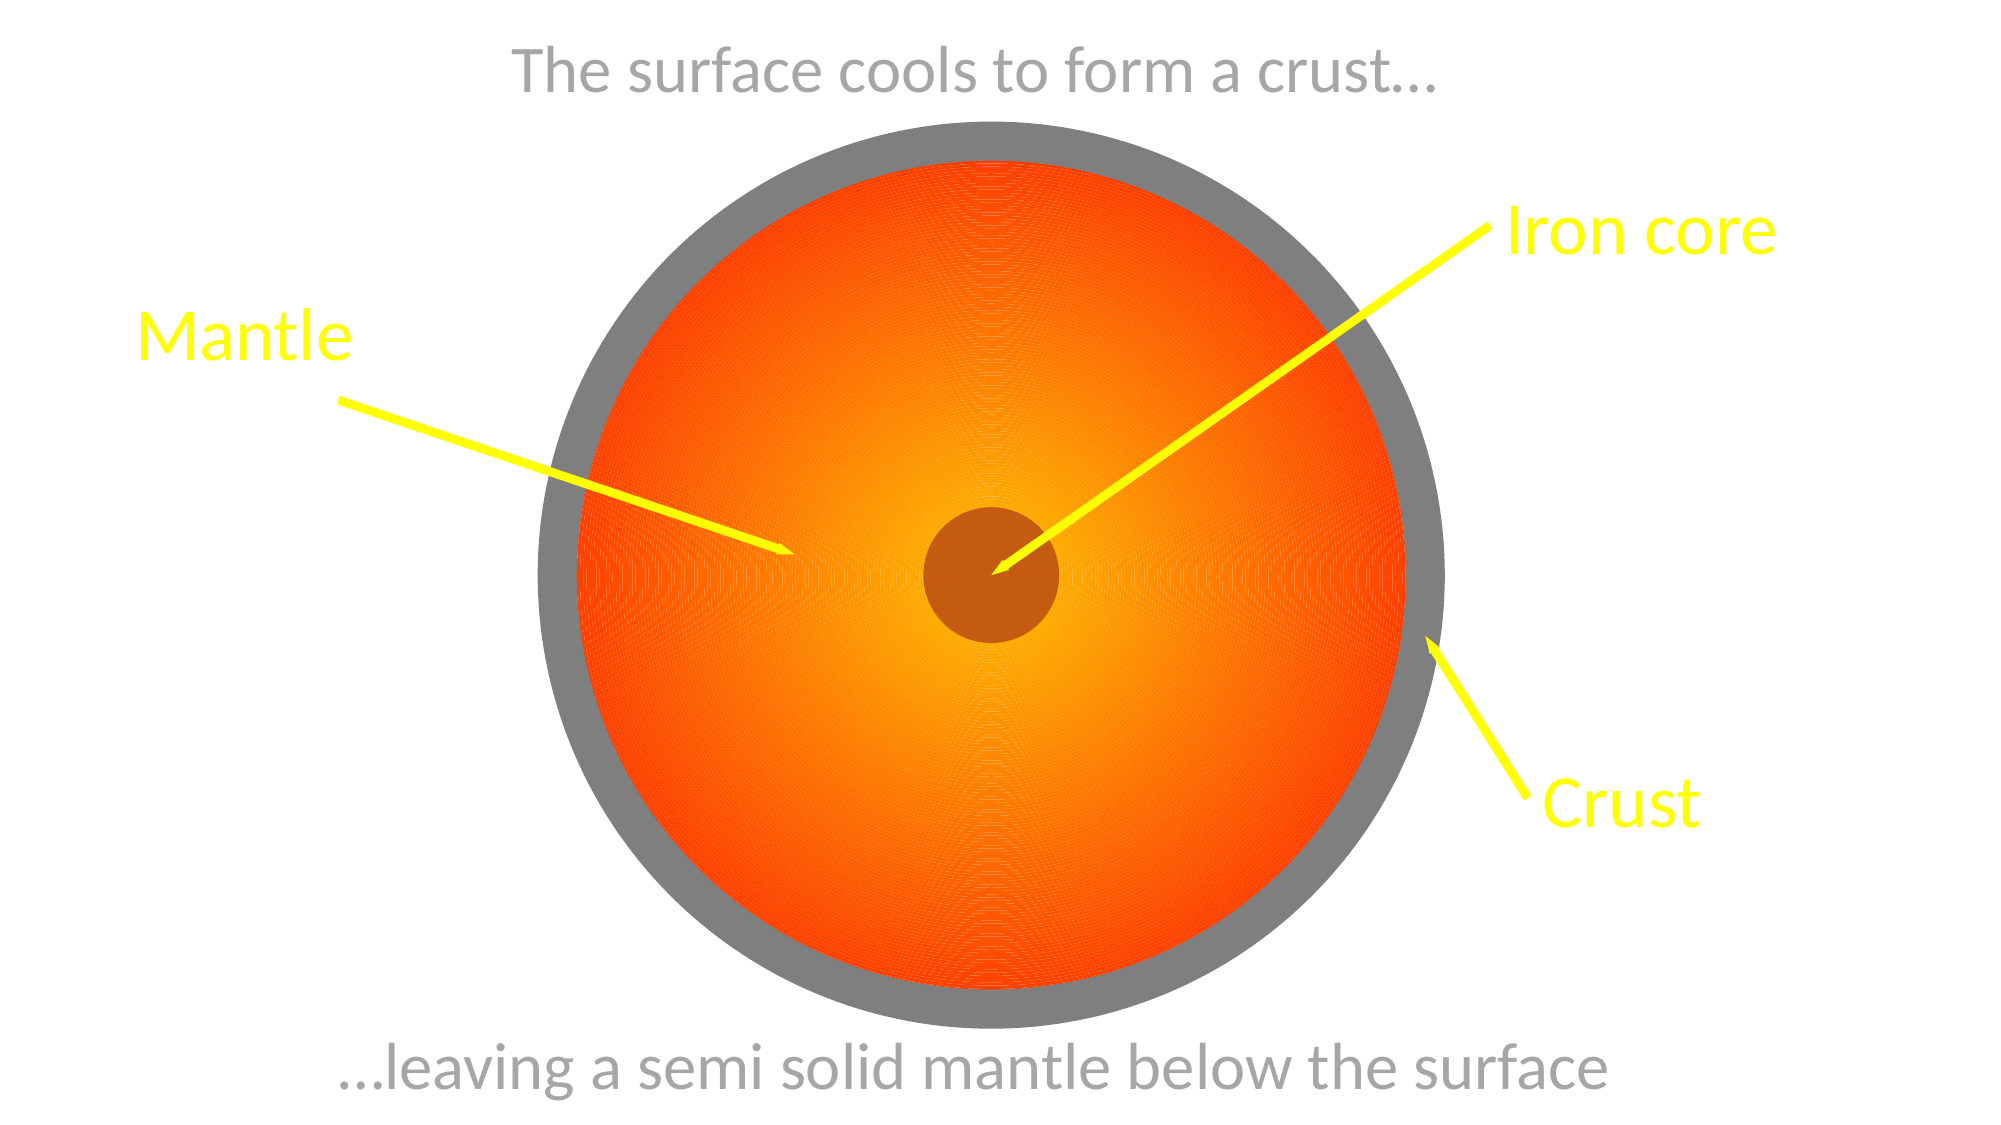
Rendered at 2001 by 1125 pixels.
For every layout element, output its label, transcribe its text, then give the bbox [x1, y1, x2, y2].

text_box Iron core [1489, 172, 1796, 279]
text_box Crust [1527, 744, 1719, 851]
text_box …leaving a semi solid mantle below the surface [186, 1014, 1763, 1111]
text_box Mantle [120, 278, 371, 385]
text_box The surface cools to form a crust… [186, 18, 1763, 115]
text_box [577, 161, 1405, 989]
